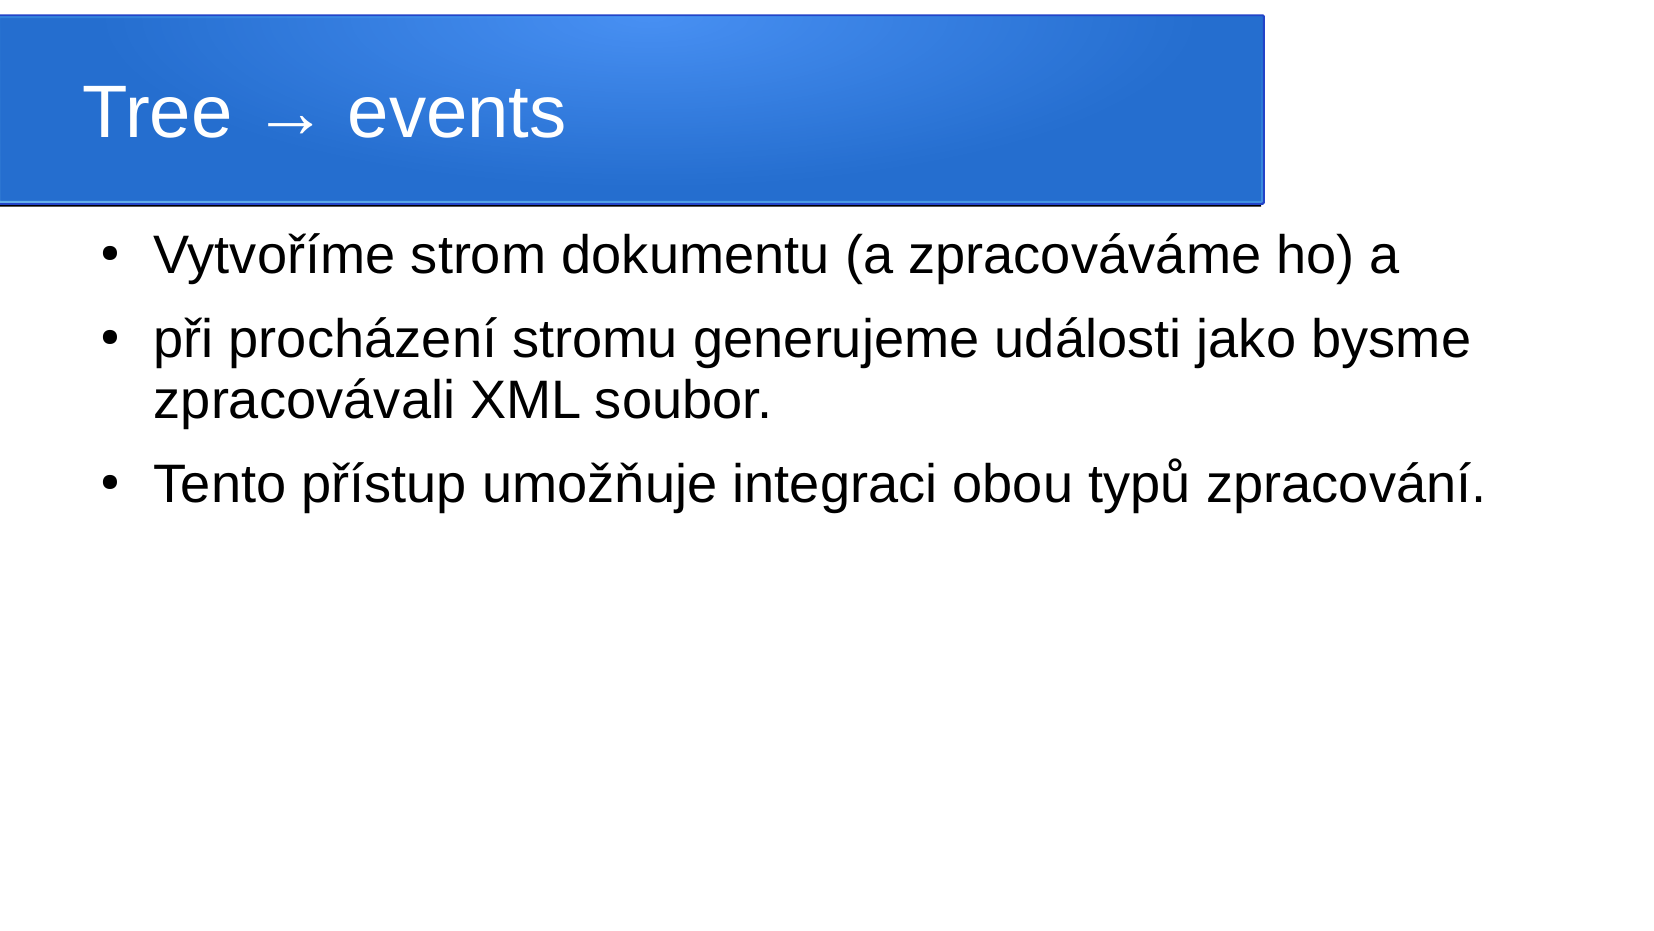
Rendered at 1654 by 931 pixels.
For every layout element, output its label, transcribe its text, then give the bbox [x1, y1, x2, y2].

title Tree → events [82, 35, 1235, 189]
list Vytvoříme strom dokumentu (a zpracováváme ho) a při procházení stromu generujeme události jako bysme zpracovávali XML soubor. Tento přístup umožňuje integraci obou typů zpracování. [82, 224, 1571, 764]
